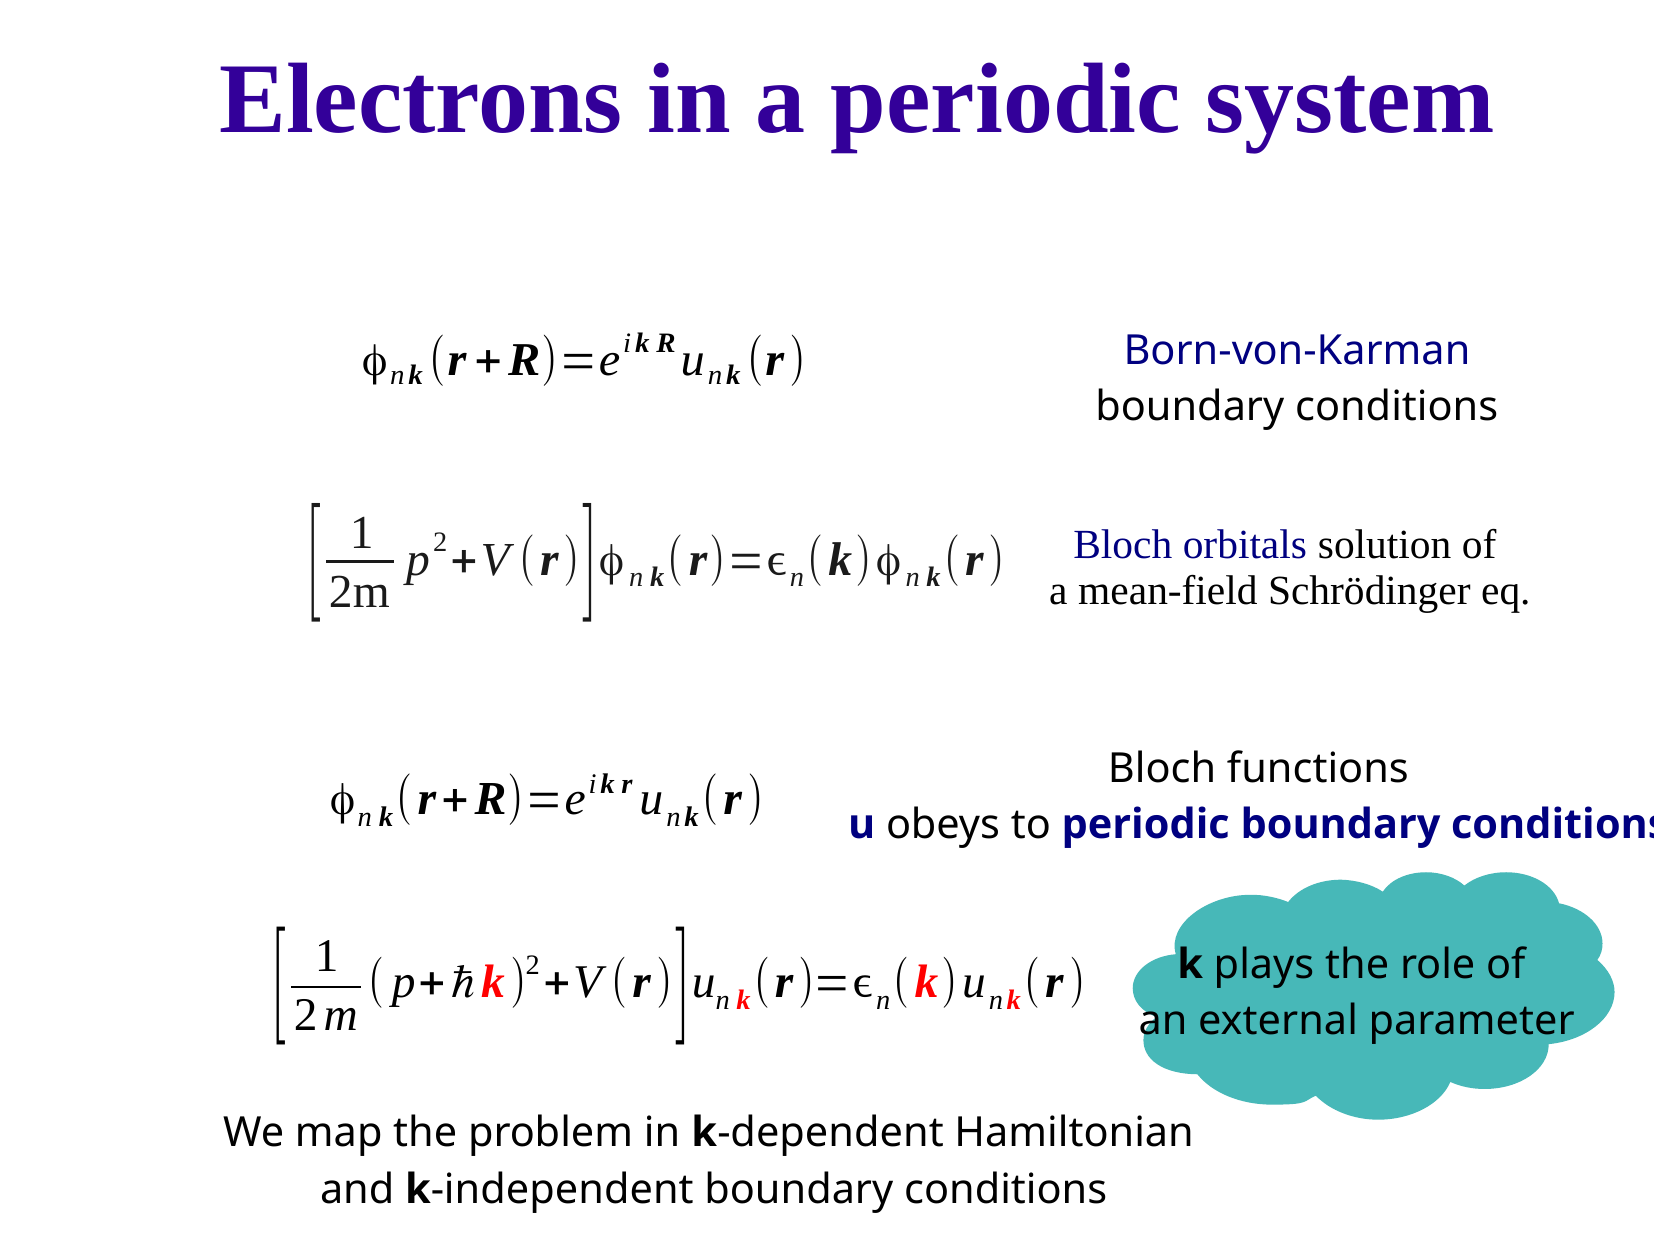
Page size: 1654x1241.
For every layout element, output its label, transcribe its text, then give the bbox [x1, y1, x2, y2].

chart [296, 501, 1016, 625]
text_box We map the problem in k-dependent Hamiltonian and k-independent boundary conditions [208, 1095, 1086, 1222]
chart [350, 325, 818, 392]
text_box Born-von-Karman boundary conditions [1080, 312, 1454, 439]
chart [261, 924, 1097, 1048]
title Electrons in a periodic system [78, 3, 1638, 196]
text_box Bloch functions u obeys to periodic boundary conditions [833, 730, 1641, 857]
chart [318, 767, 775, 834]
text_box Bloch orbitals solution of a mean-field Schrödinger eq. [1034, 514, 1549, 630]
text_box k plays the role of an external parameter [1132, 872, 1615, 1120]
